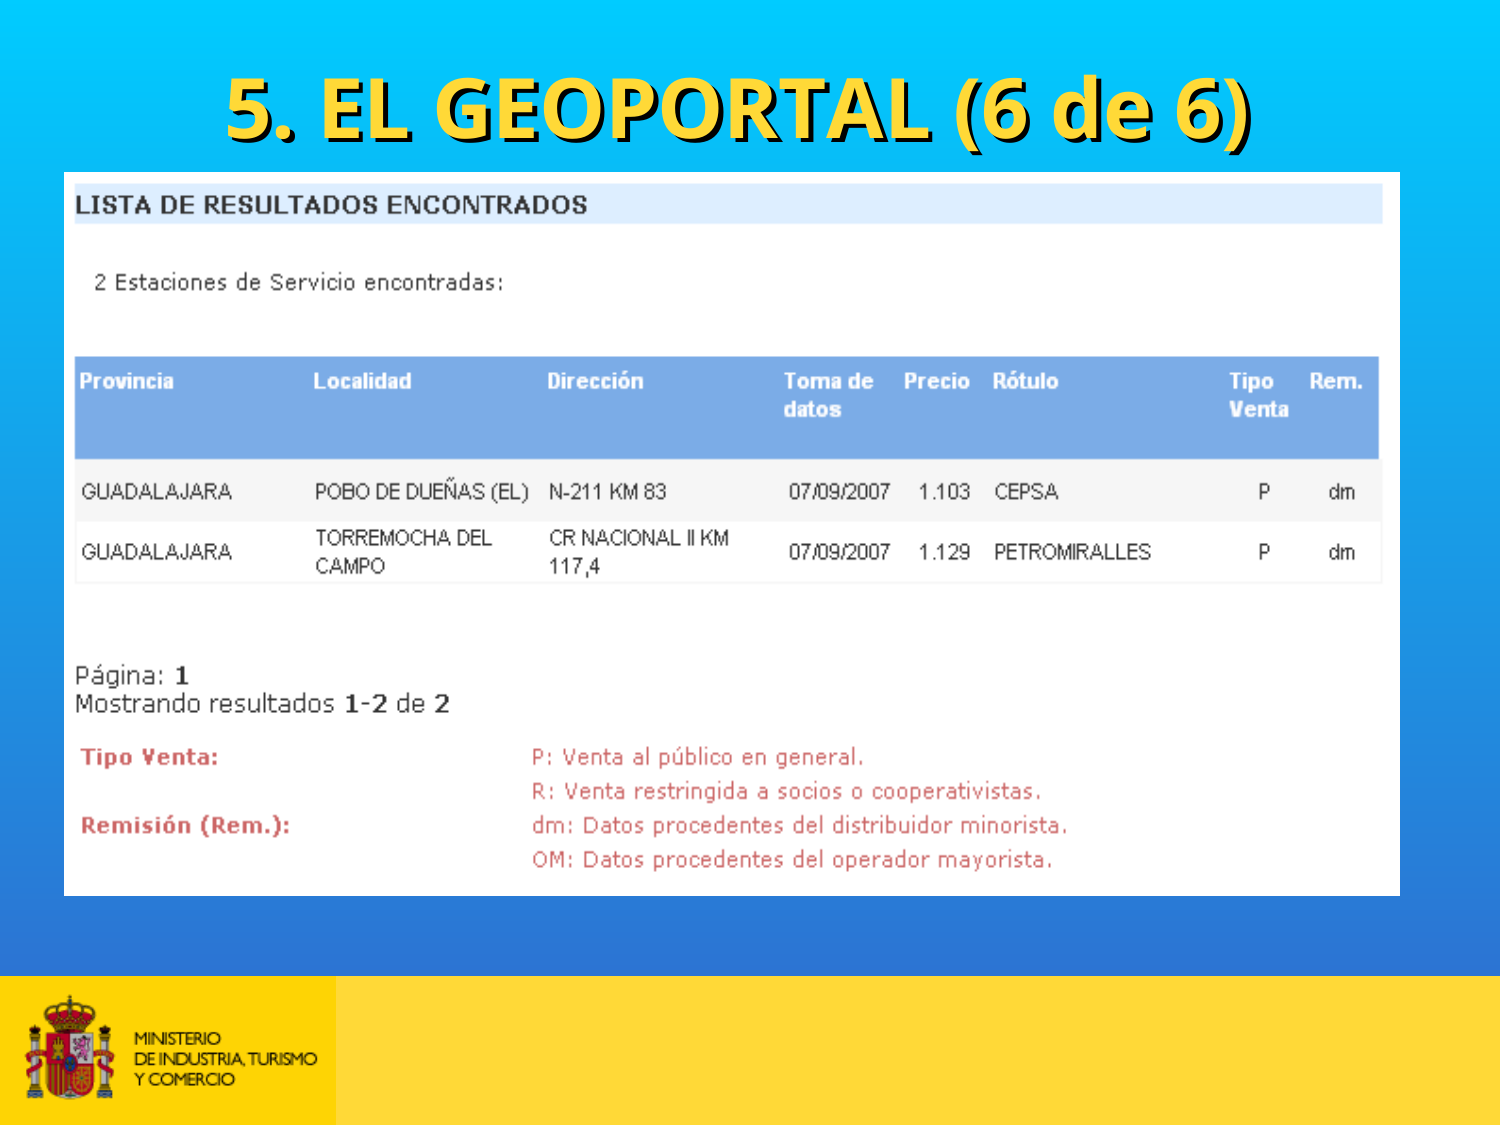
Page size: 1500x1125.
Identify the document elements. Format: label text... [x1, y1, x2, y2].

picture [64, 173, 1400, 896]
title 5. EL GEOPORTAL (6 de 6) [99, 37, 1375, 172]
